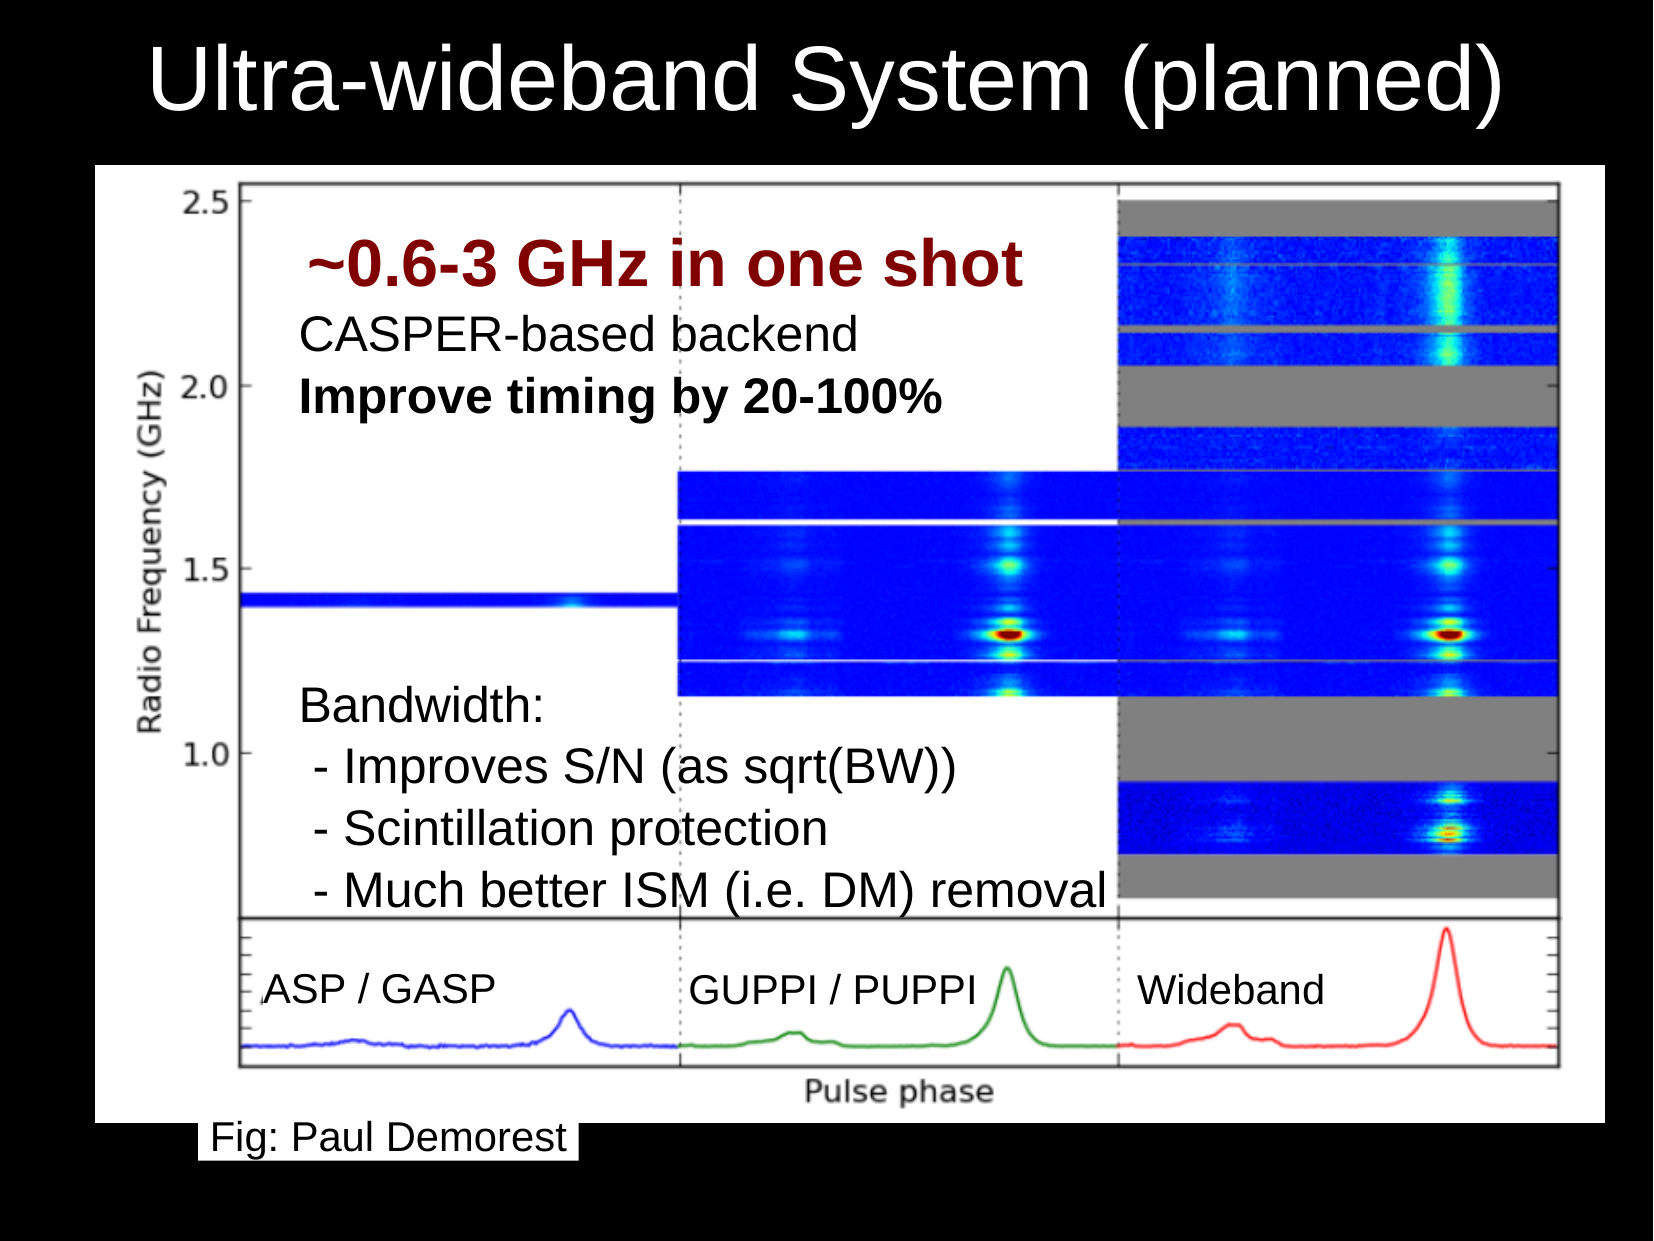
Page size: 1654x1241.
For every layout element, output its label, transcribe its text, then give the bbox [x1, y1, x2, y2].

picture [95, 165, 1605, 1123]
list ~0.6-3 GHz in one shot CASPER-based backend Improve timing by 20-100% Bandwidth: - Improves S/N (as sqrt(BW)) - Scintillation protection - Much better ISM (i.e. DM) removal [270, 225, 1156, 946]
text_box GUPPI / PUPPI [688, 965, 978, 1014]
text_box Fig: Paul Demorest [198, 1113, 579, 1161]
title Ultra-wideband System (planned) [121, 19, 1534, 139]
text_box ASP / GASP [263, 965, 496, 1013]
text_box Wideband [1137, 966, 1326, 1014]
